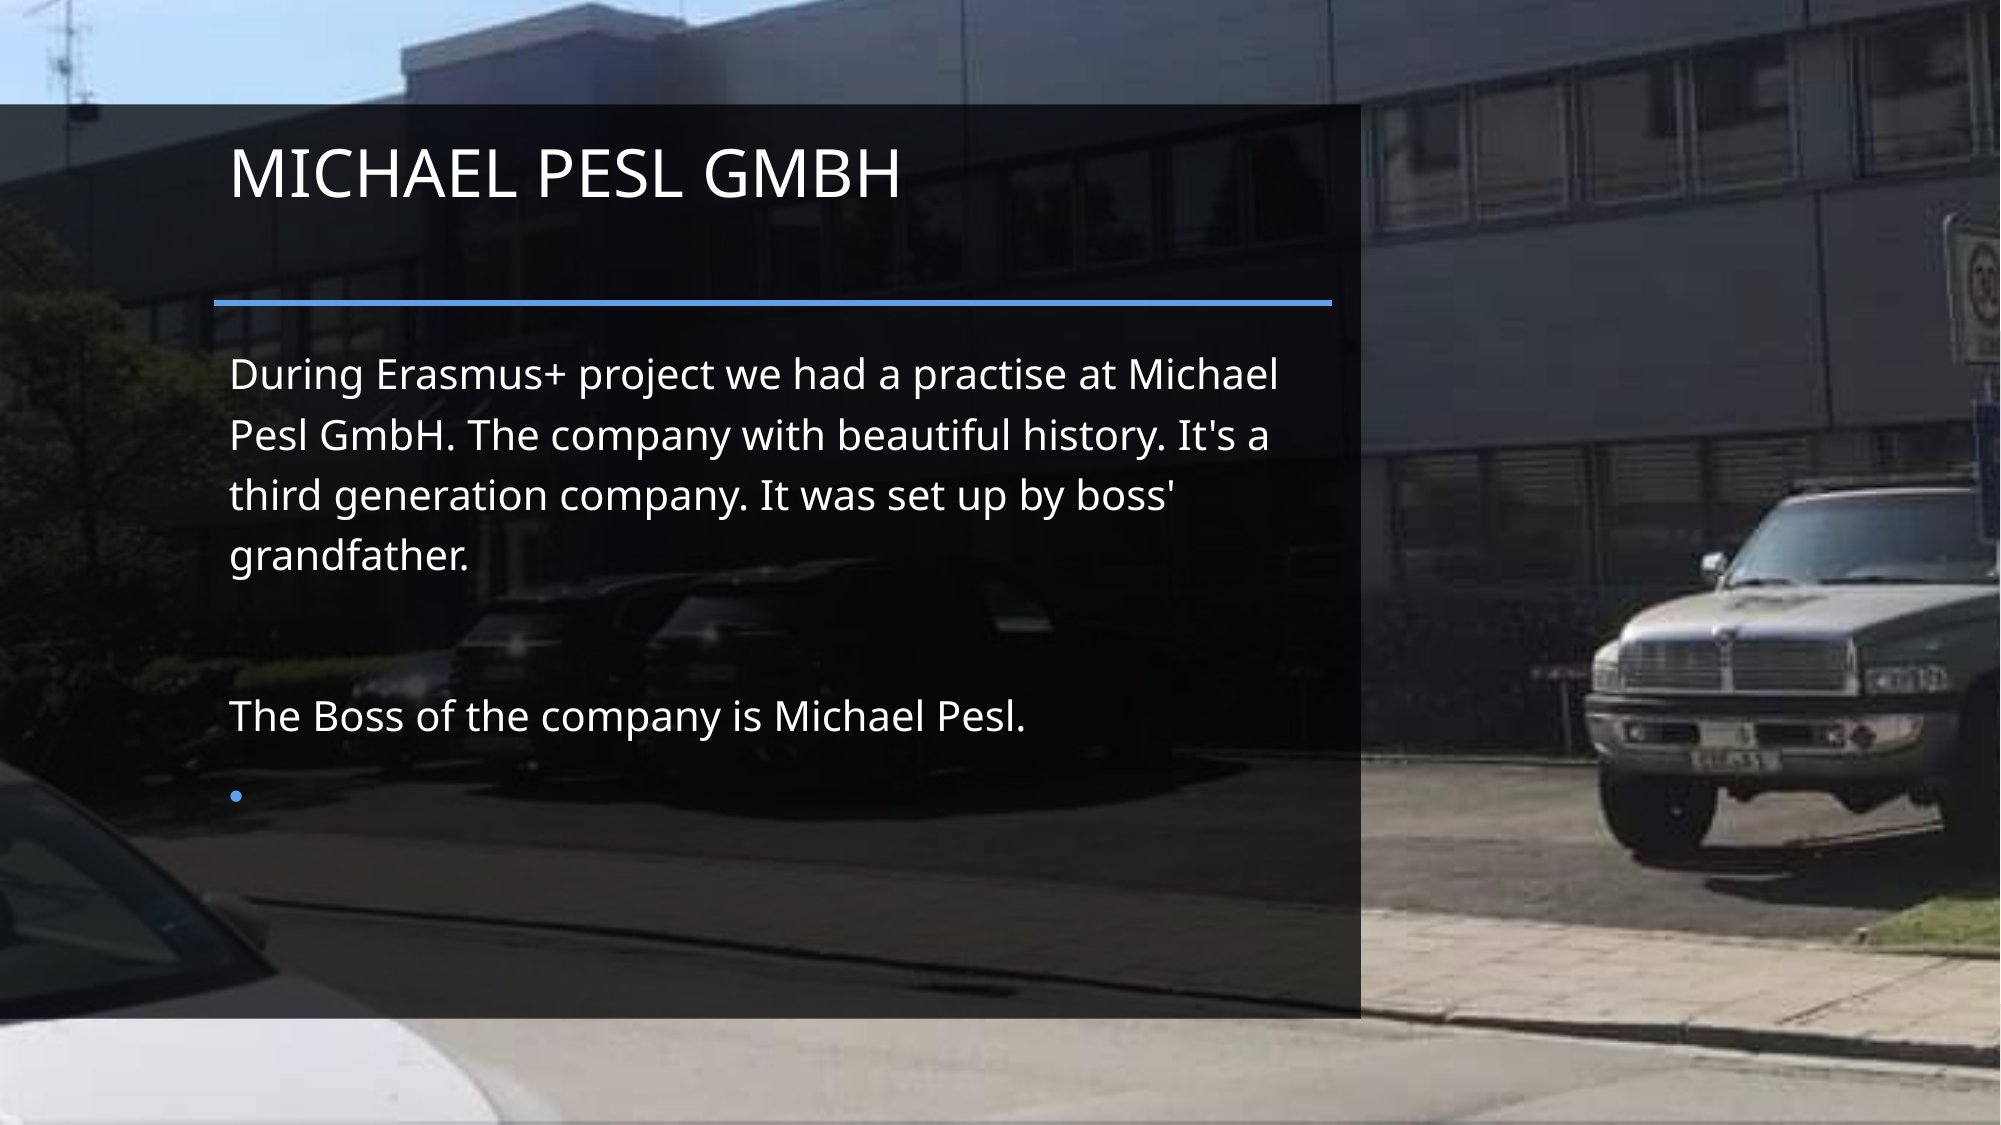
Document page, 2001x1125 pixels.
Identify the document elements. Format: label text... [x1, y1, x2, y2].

text_box [0, 104, 1361, 1019]
list During Erasmus+ project we had a practise at Michael Pesl GmbH. The company with beautiful history. It's a third generation company. It was set up by boss' grandfather. The Boss of the company is Michael Pesl. [213, 330, 1332, 991]
title Michael pesl gmbh [213, 131, 1332, 305]
picture [0, 0, 2000, 1125]
